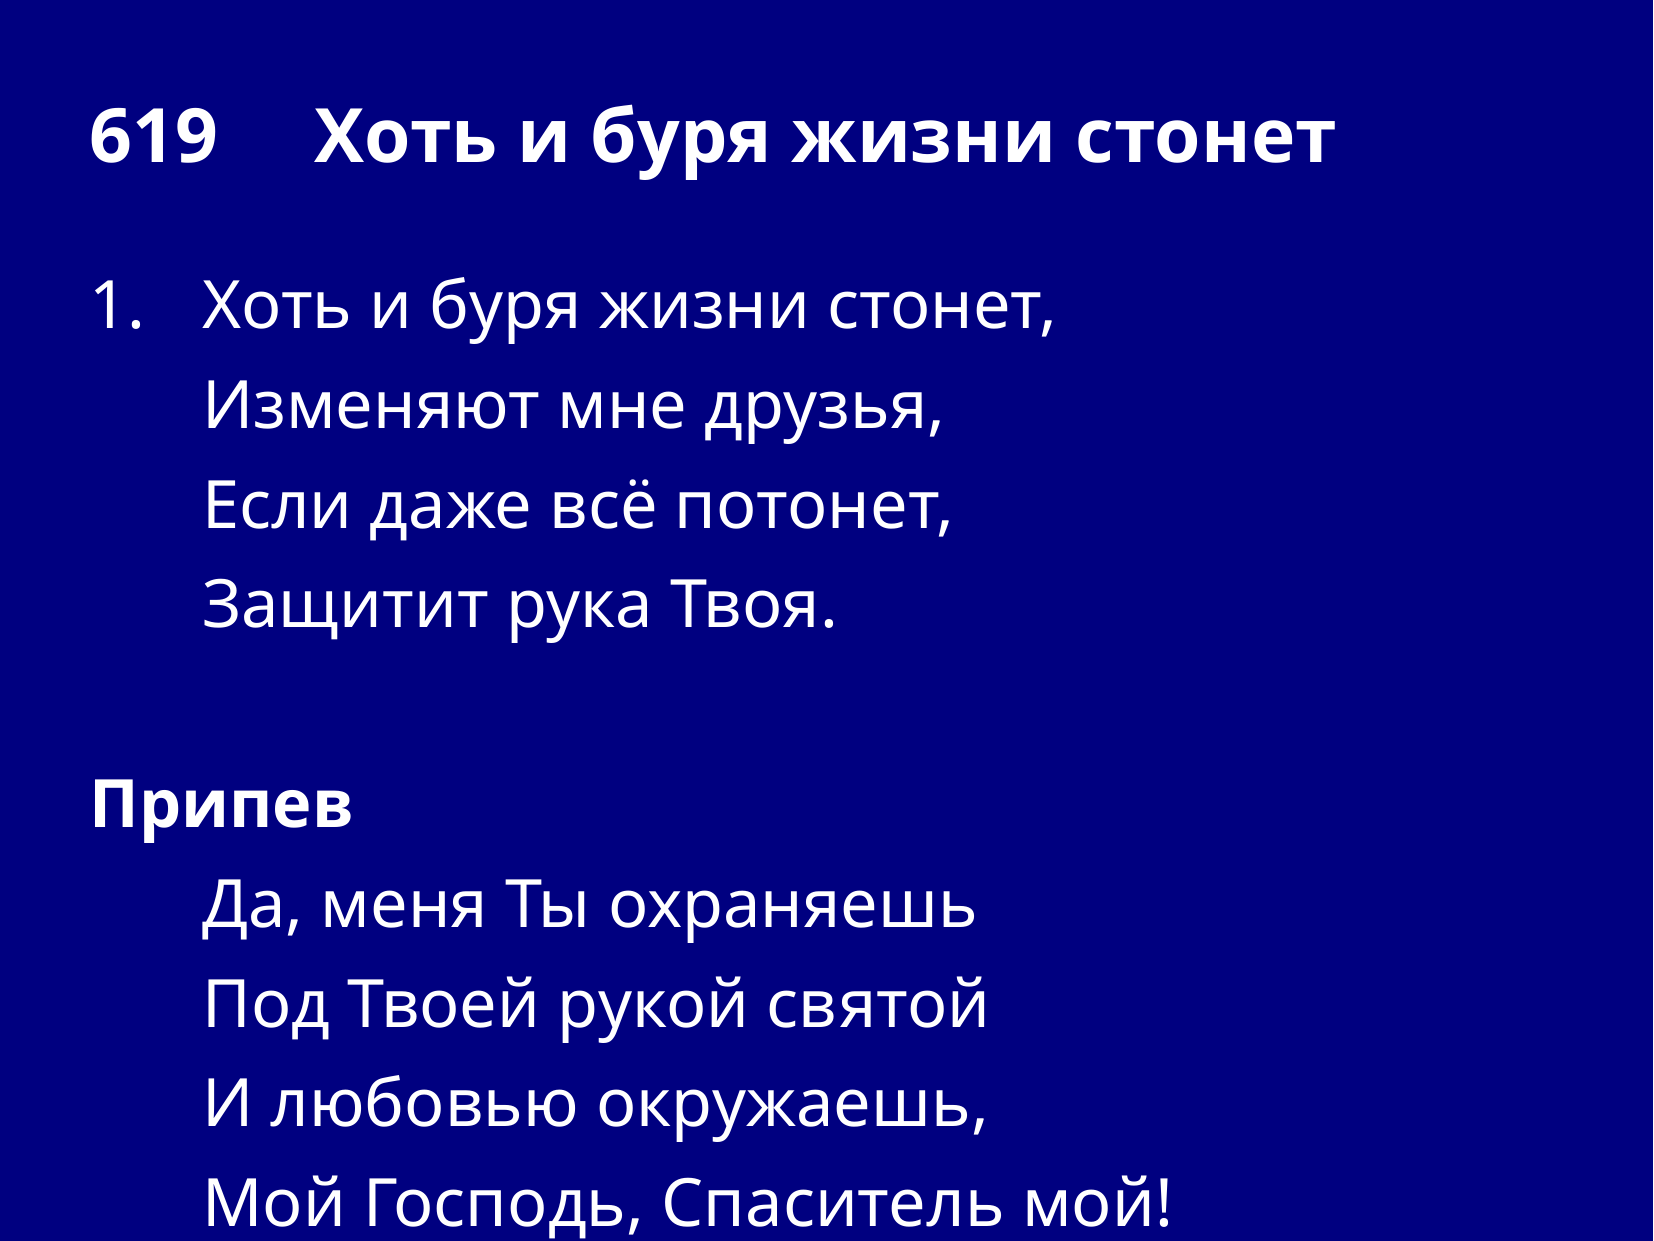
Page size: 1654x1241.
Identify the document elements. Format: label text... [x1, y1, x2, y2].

text_box 619 Хоть и буря жизни стонет [75, 75, 1576, 188]
text_box 1. Хоть и буря жизни стонет, Изменяют мне друзья, Если даже всё потонет, Защитит рука Твоя. Припев Да, меня Ты охраняешь Под Твоей рукой святой И любовью окружаешь, Мой Господь, Спаситель мой! [75, 188, 1576, 1163]
